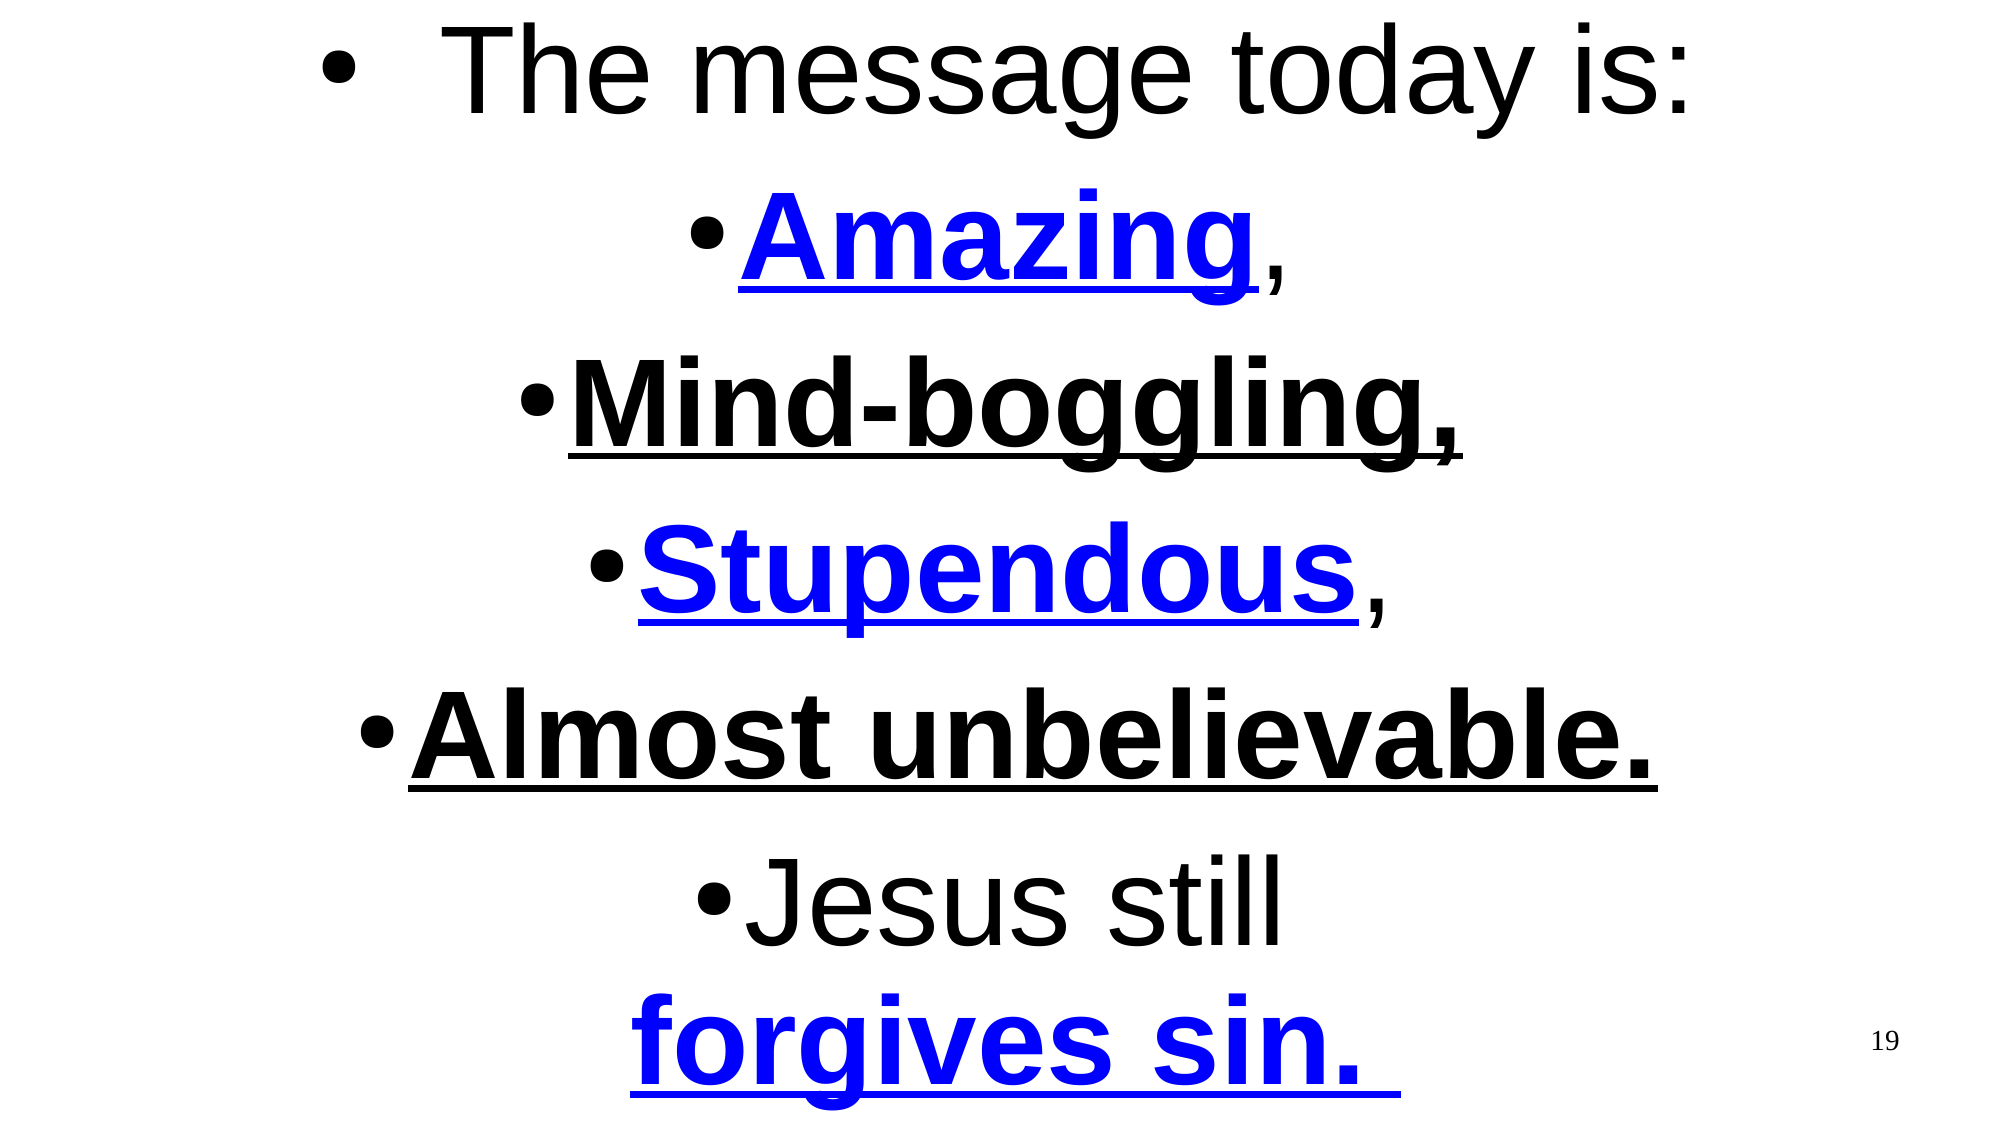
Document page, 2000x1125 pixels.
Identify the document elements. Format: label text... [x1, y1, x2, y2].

list The message today is: Amazing, Mind-boggling, Stupendous, Almost unbelievable. Jesus still forgives sin. [0, 0, 1996, 1123]
